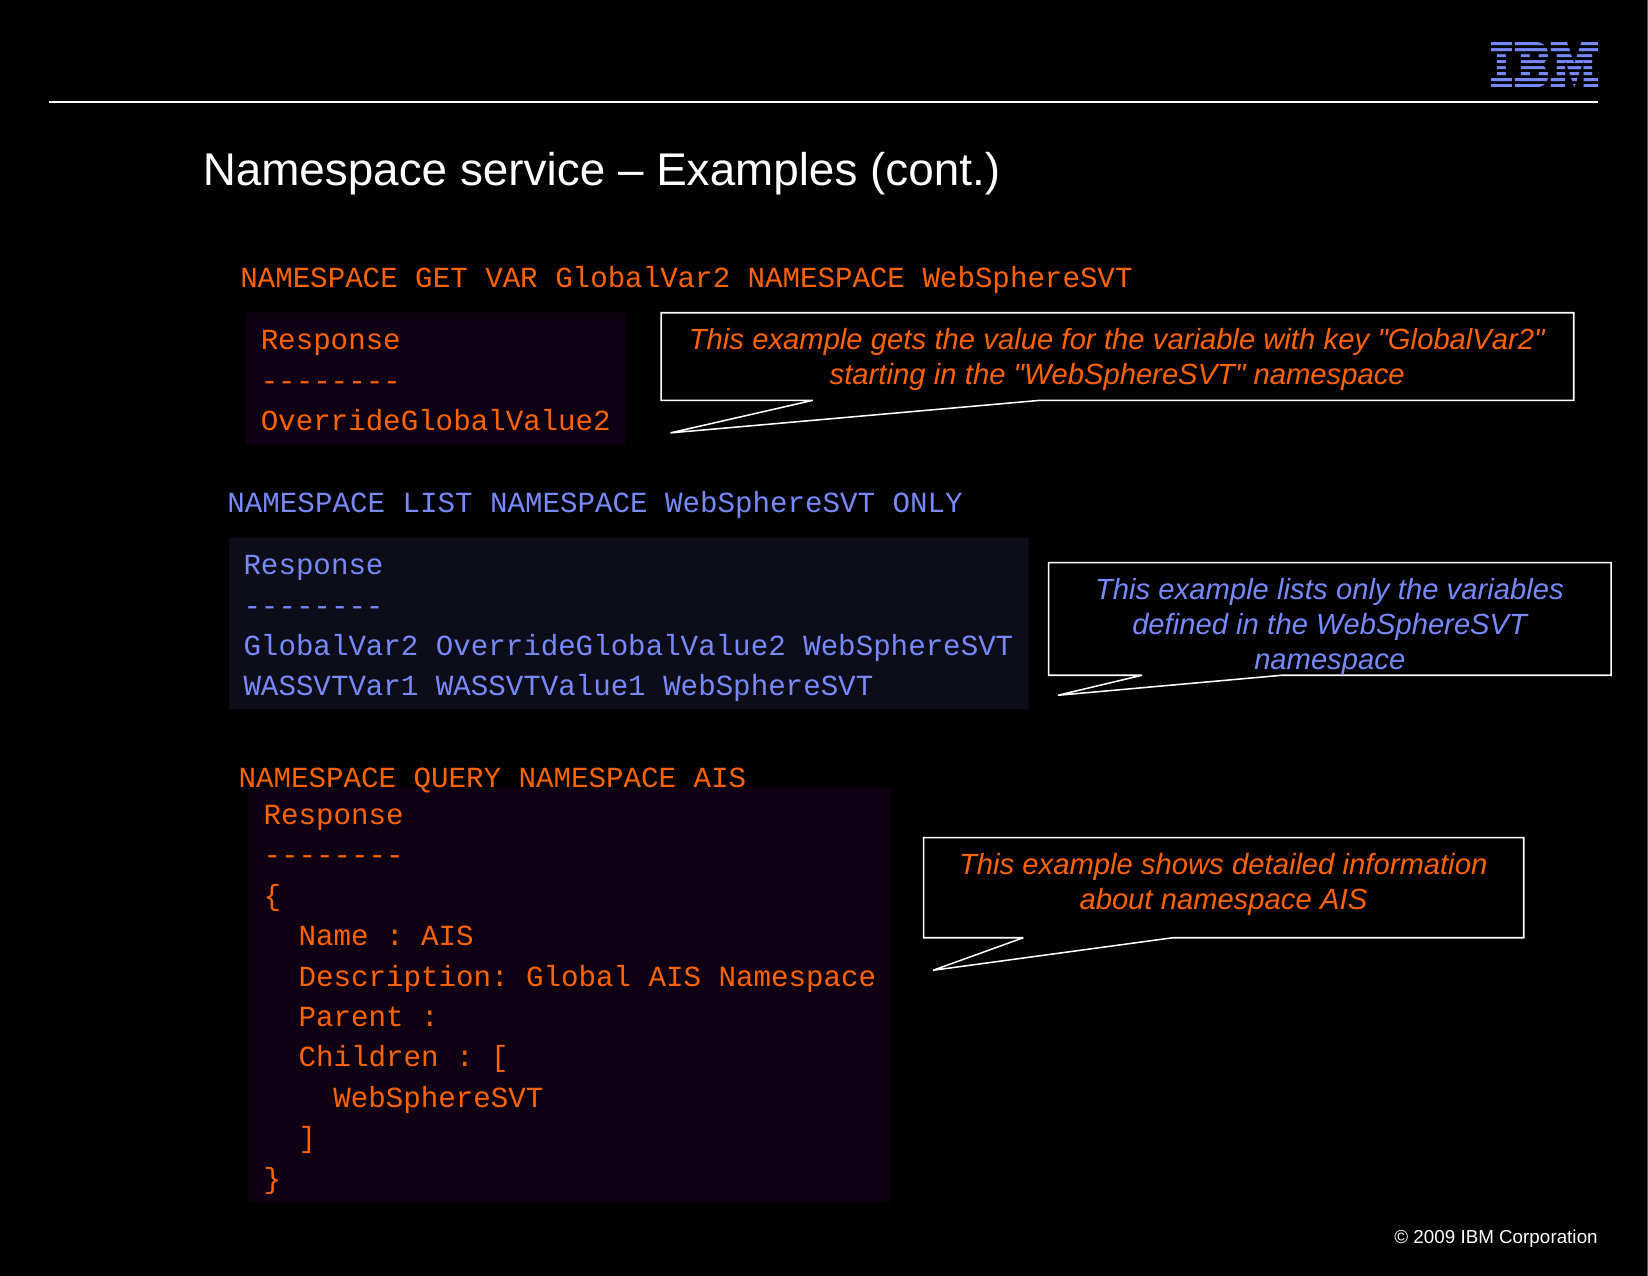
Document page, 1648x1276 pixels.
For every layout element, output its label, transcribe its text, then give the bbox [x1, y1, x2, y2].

text_box This example shows detailed information about namespace AIS [923, 837, 1524, 971]
picture [1491, 42, 1598, 87]
text_box NAMESPACE GET VAR GlobalVar2 NAMESPACE WebSphereSVT [225, 250, 1148, 301]
text_box Response -------- OverrideGlobalValue2 [246, 312, 626, 444]
text_box NAMESPACE LIST NAMESPACE WebSphereSVT ONLY [212, 475, 978, 526]
text_box This example gets the value for the variable with key "GlobalVar2" starting in the "WebSphereSVT" namespace [661, 312, 1574, 433]
text_box NAMESPACE QUERY NAMESPACE AIS [223, 750, 761, 801]
text_box Response -------- { Name : AIS Description: Global AIS Namespace Parent : Children : [ WebSphereSVT ] } [248, 787, 891, 1202]
text_box This example lists only the variables defined in the WebSphereSVT namespace [1048, 562, 1612, 696]
title Namespace service – Examples (cont.) [186, 137, 1648, 231]
text_box Response -------- GlobalVar2 OverrideGlobalValue2 WebSphereSVT WASSVTVar1 WASSVTValue1 WebSphereSVT [228, 537, 1029, 710]
